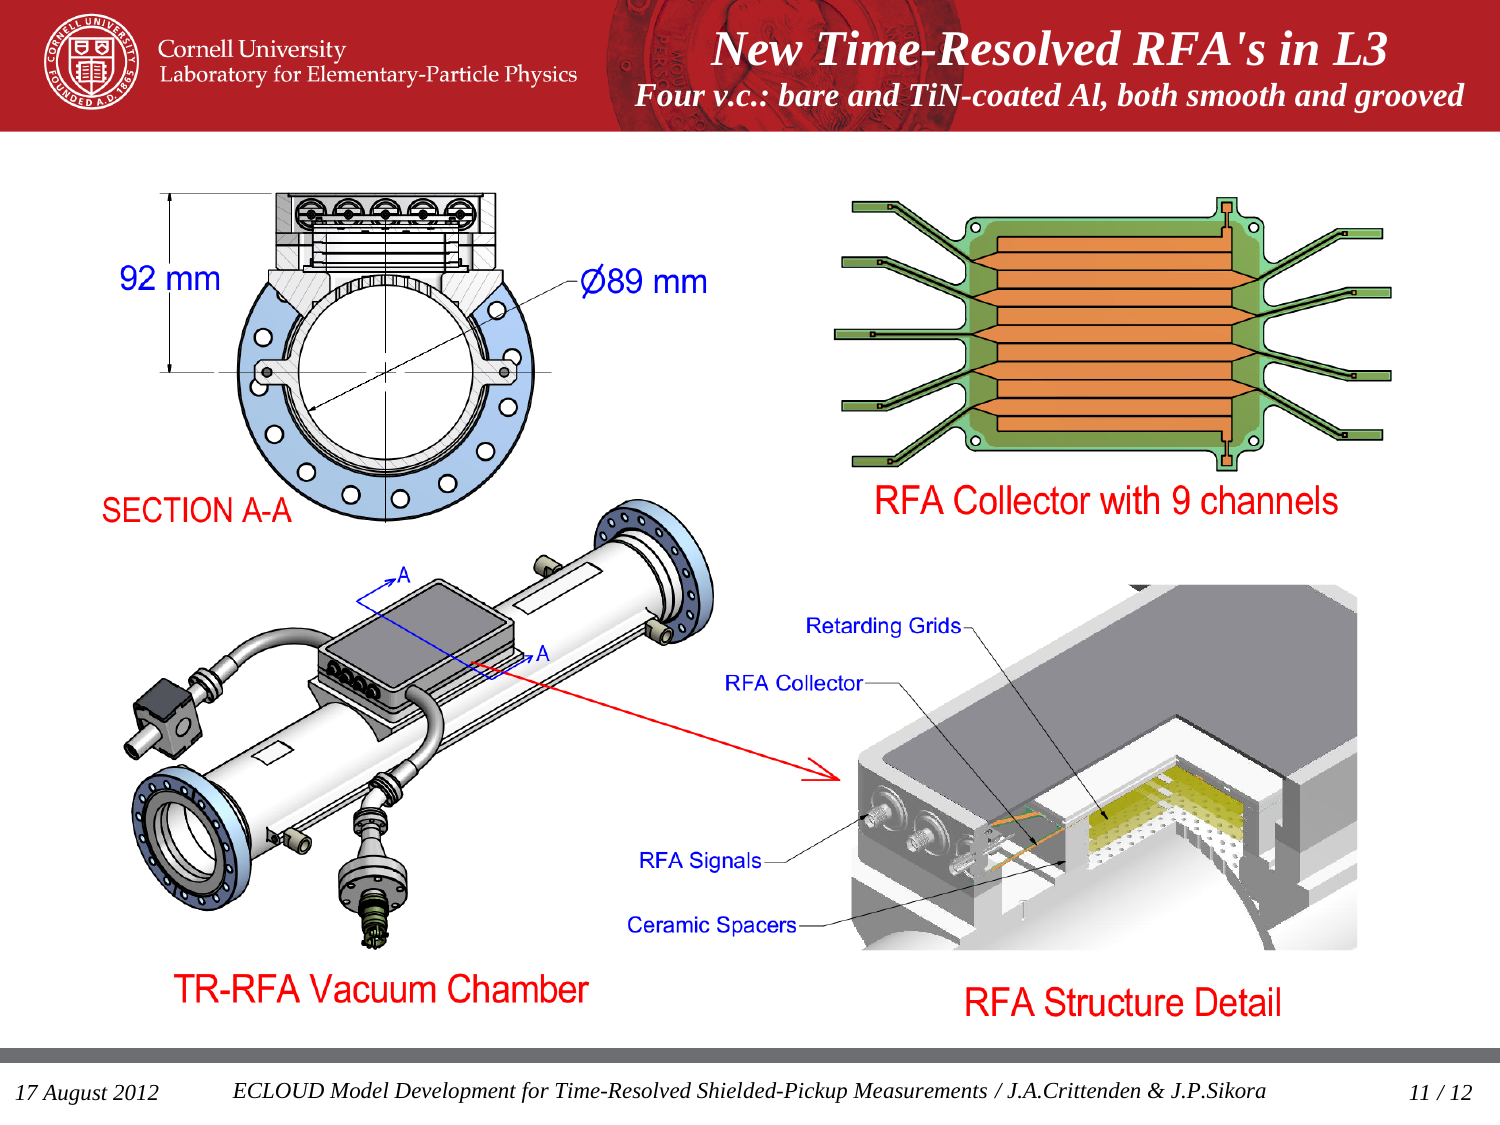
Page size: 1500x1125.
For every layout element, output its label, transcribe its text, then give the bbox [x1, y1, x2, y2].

picture [75, 166, 1426, 1041]
title New Time-Resolved RFA's in L3 Four v.c.: bare and TiN-coated Al, both smooth and grooved [600, 7, 1500, 128]
picture [0, 0, 1500, 132]
